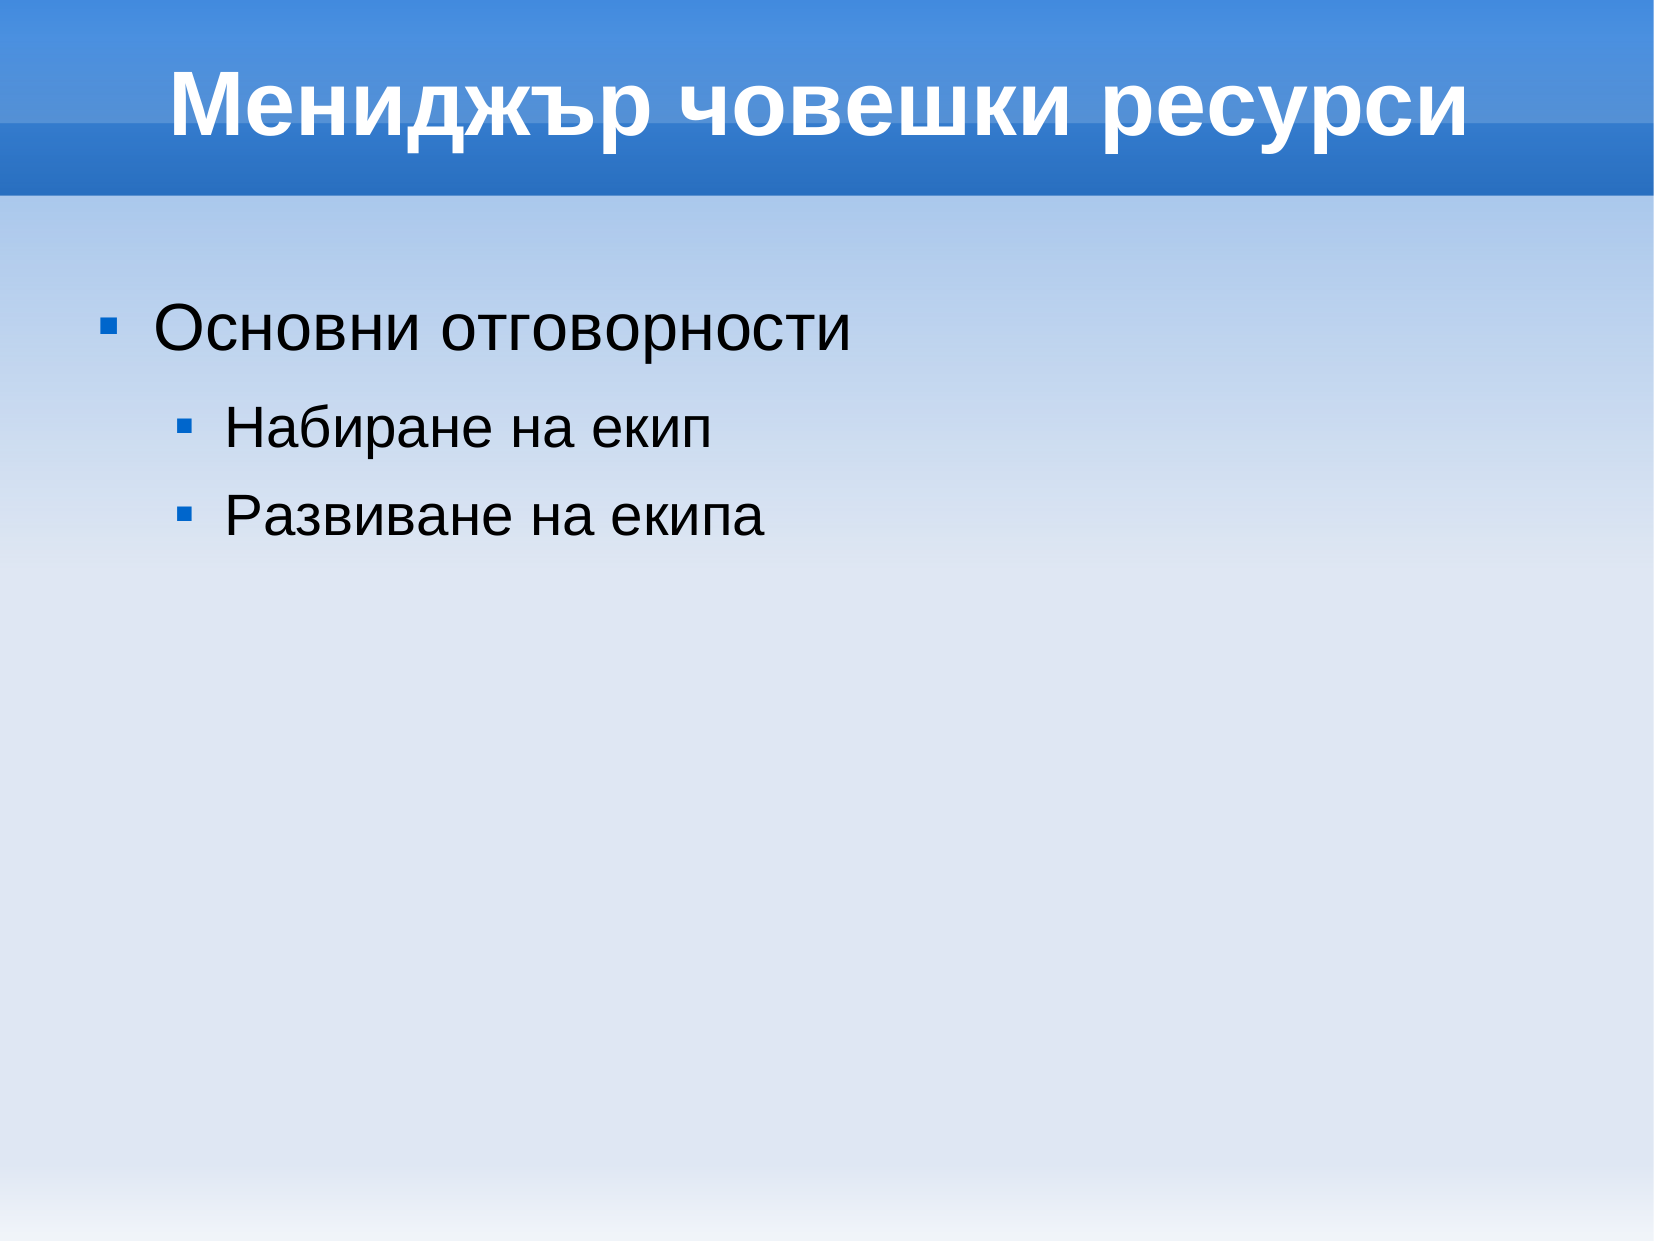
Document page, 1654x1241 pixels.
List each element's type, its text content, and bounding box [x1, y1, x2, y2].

list Основни отговорности Набиране на екип Развиване на екипа [82, 290, 1571, 1109]
title Мениджър човешки ресурси [76, 0, 1565, 208]
picture [0, 0, 1654, 1241]
